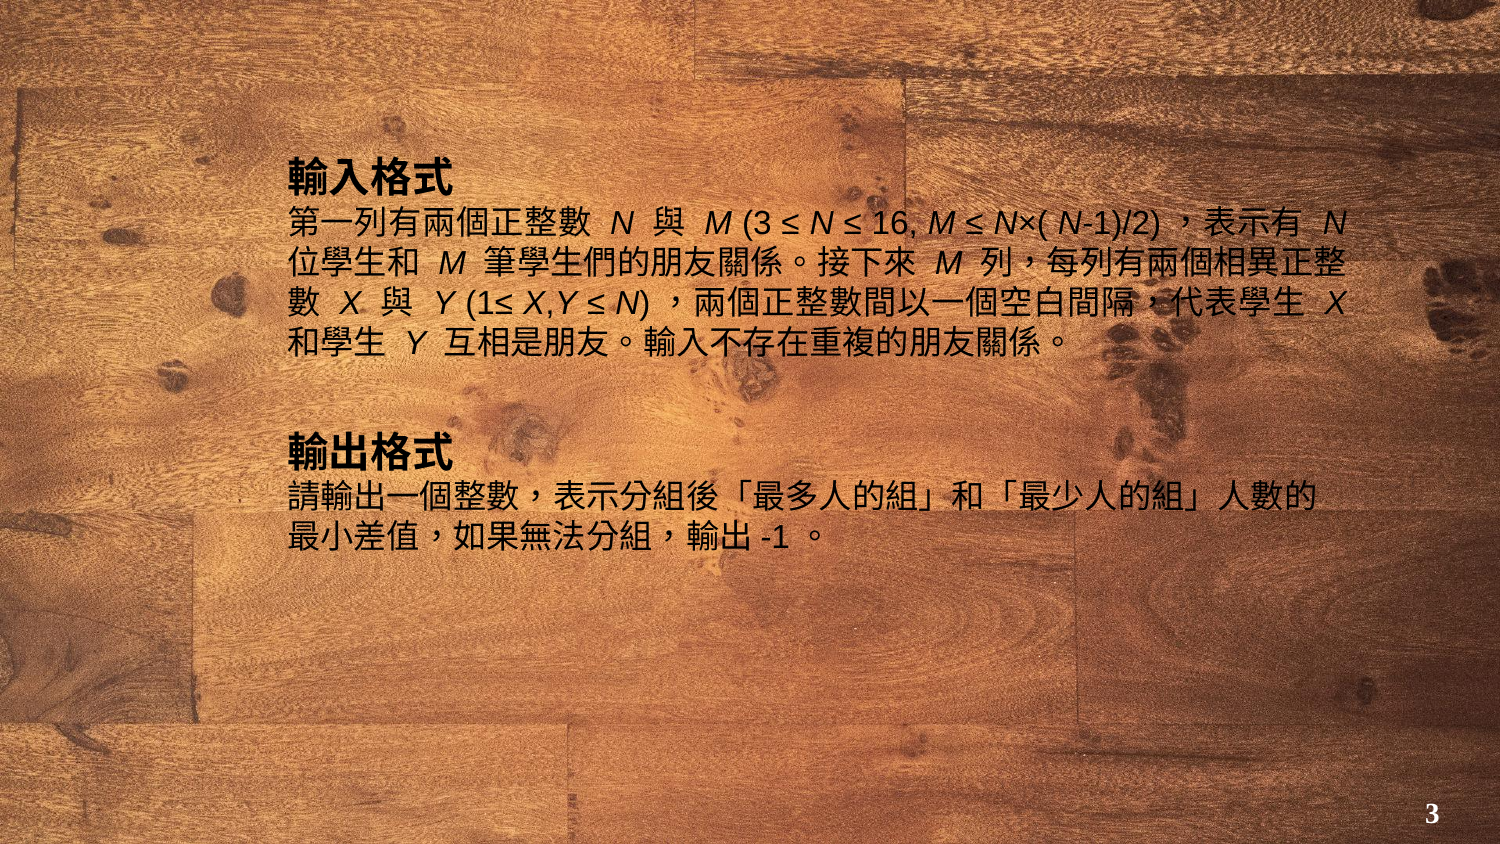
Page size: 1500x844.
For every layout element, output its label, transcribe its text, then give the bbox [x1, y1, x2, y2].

text_box 輸入格式 第一列有兩個正整數 N 與 M (3 ≤ N ≤ 16, M ≤ N×( N-1)/2)，表示有 N 位學生和 M 筆學生們的朋友關係。接下來 M 列，每列有兩個相異正整數 X 與 Y (1≤ X,Y ≤ N)，兩個正整數間以一個空白間隔，代表學生 X 和學生 Y 互相是朋友。輸入不存在重複的朋友關係。 輸出格式 請輸出一個整數，表示分組後「最多人的組」和「最少人的組」人數的最小差值，如果無法分組，輸出-1。 [272, 119, 1362, 563]
slide_number 3 [1410, 779, 1500, 844]
